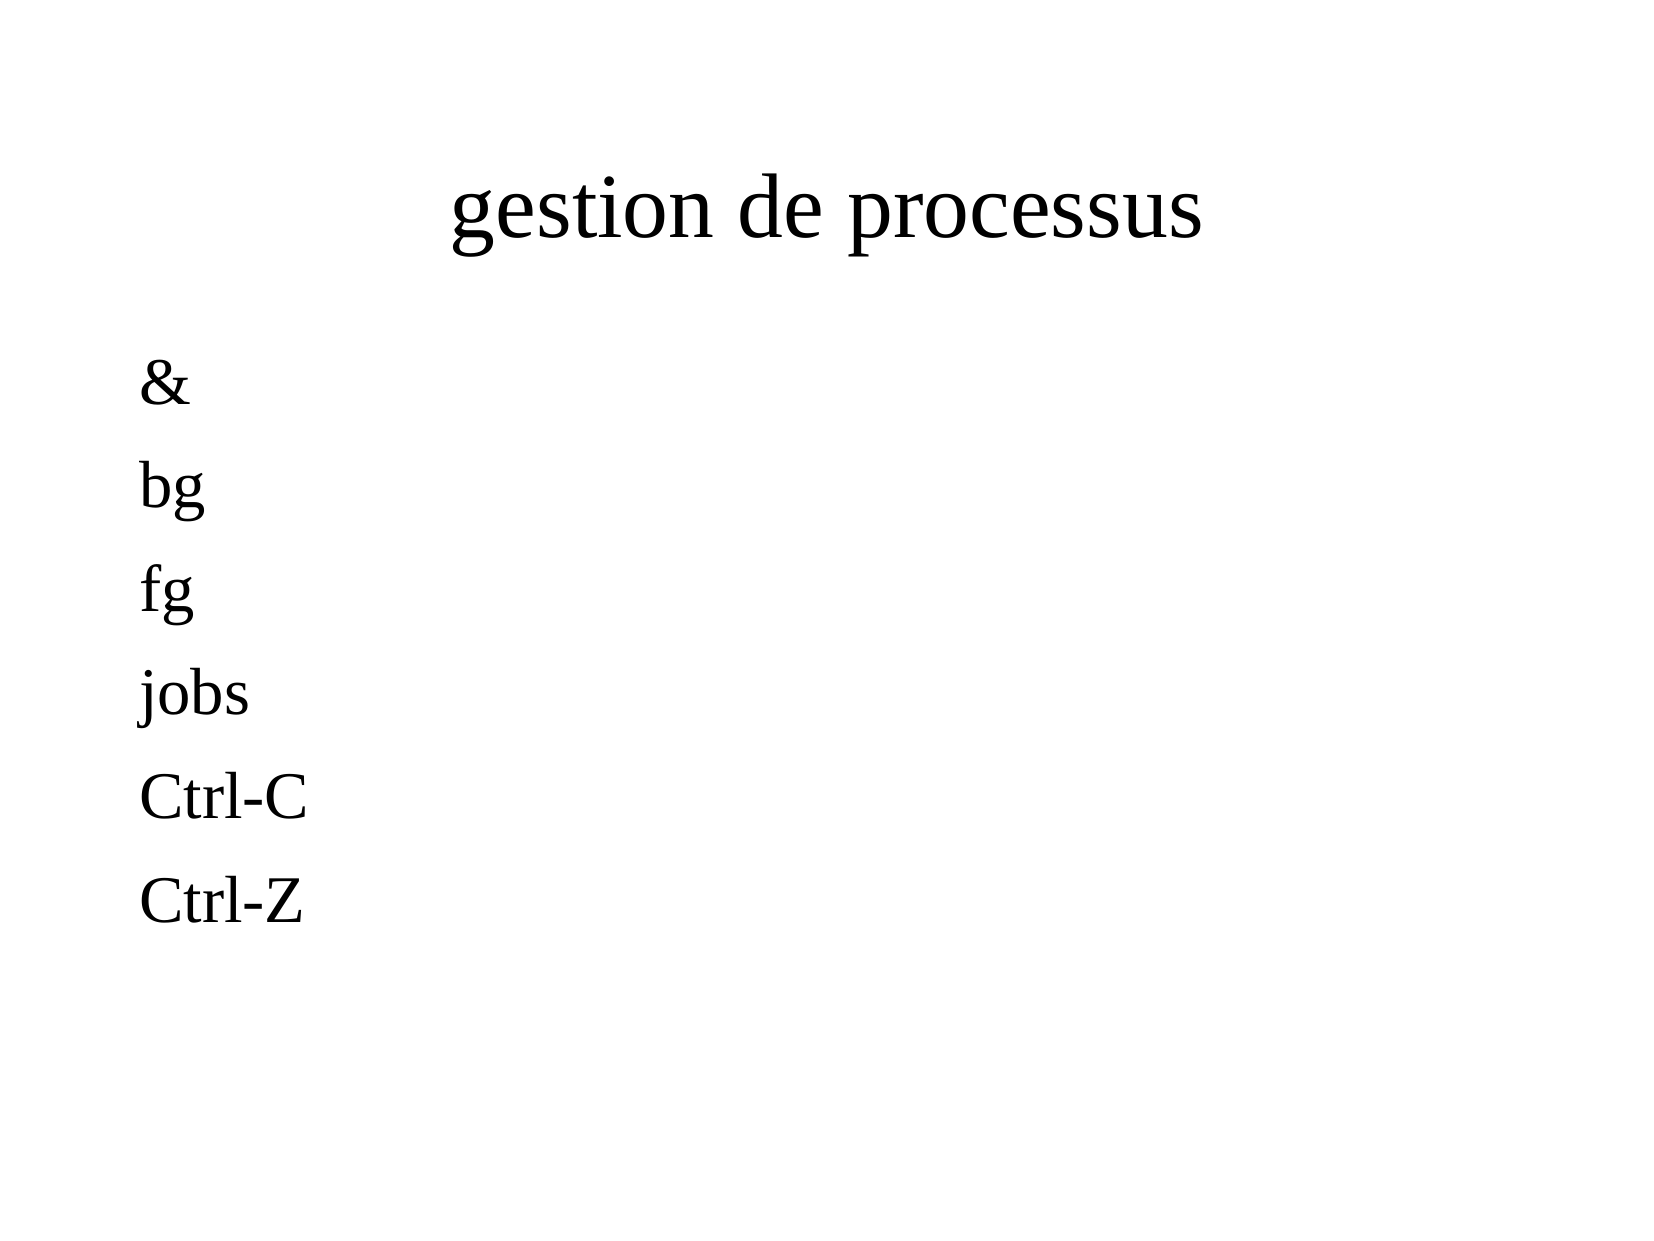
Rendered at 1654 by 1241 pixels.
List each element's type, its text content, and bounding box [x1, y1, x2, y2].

list & bg fg jobs Ctrl-C Ctrl-Z [121, 344, 1534, 1127]
title gestion de processus [121, 102, 1534, 311]
